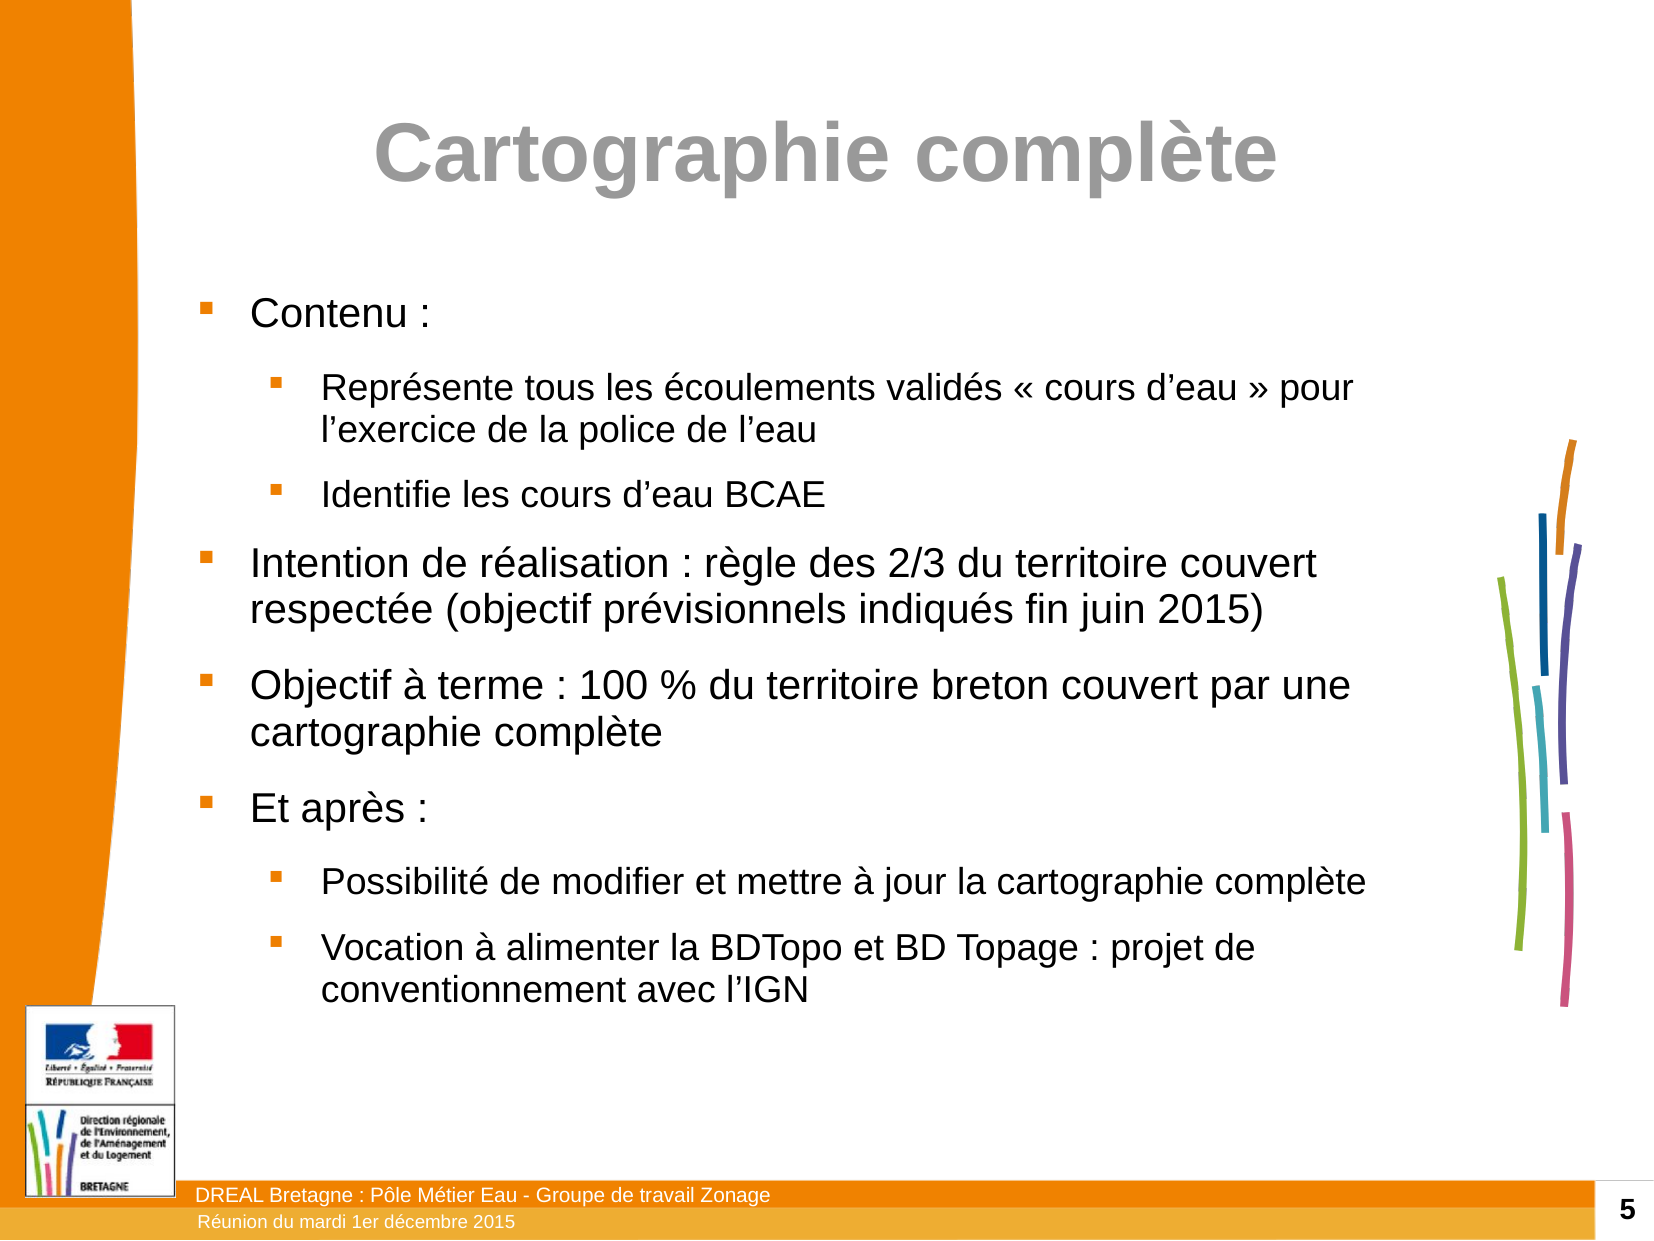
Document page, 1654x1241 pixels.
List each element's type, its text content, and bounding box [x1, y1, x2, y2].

title Cartographie complète [82, 49, 1571, 257]
picture [0, 0, 1654, 1240]
list Contenu : Représente tous les écoulements validés « cours d’eau » pour l’exercice de la police de l’eau Identifie les cours d’eau BCAE Intention de réalisation : règle des 2/3 du territoire couvert respectée (objectif prévisionnels indiqués fin juin 2015) Objectif à terme : 100 % du territoire breton couvert par une cartographie complète Et après : Possibilité de modifier et mettre à jour la cartographie complète Vocation à alimenter la BDTopo et BD Topage : projet de conventionnement avec l’IGN [179, 290, 1509, 1011]
